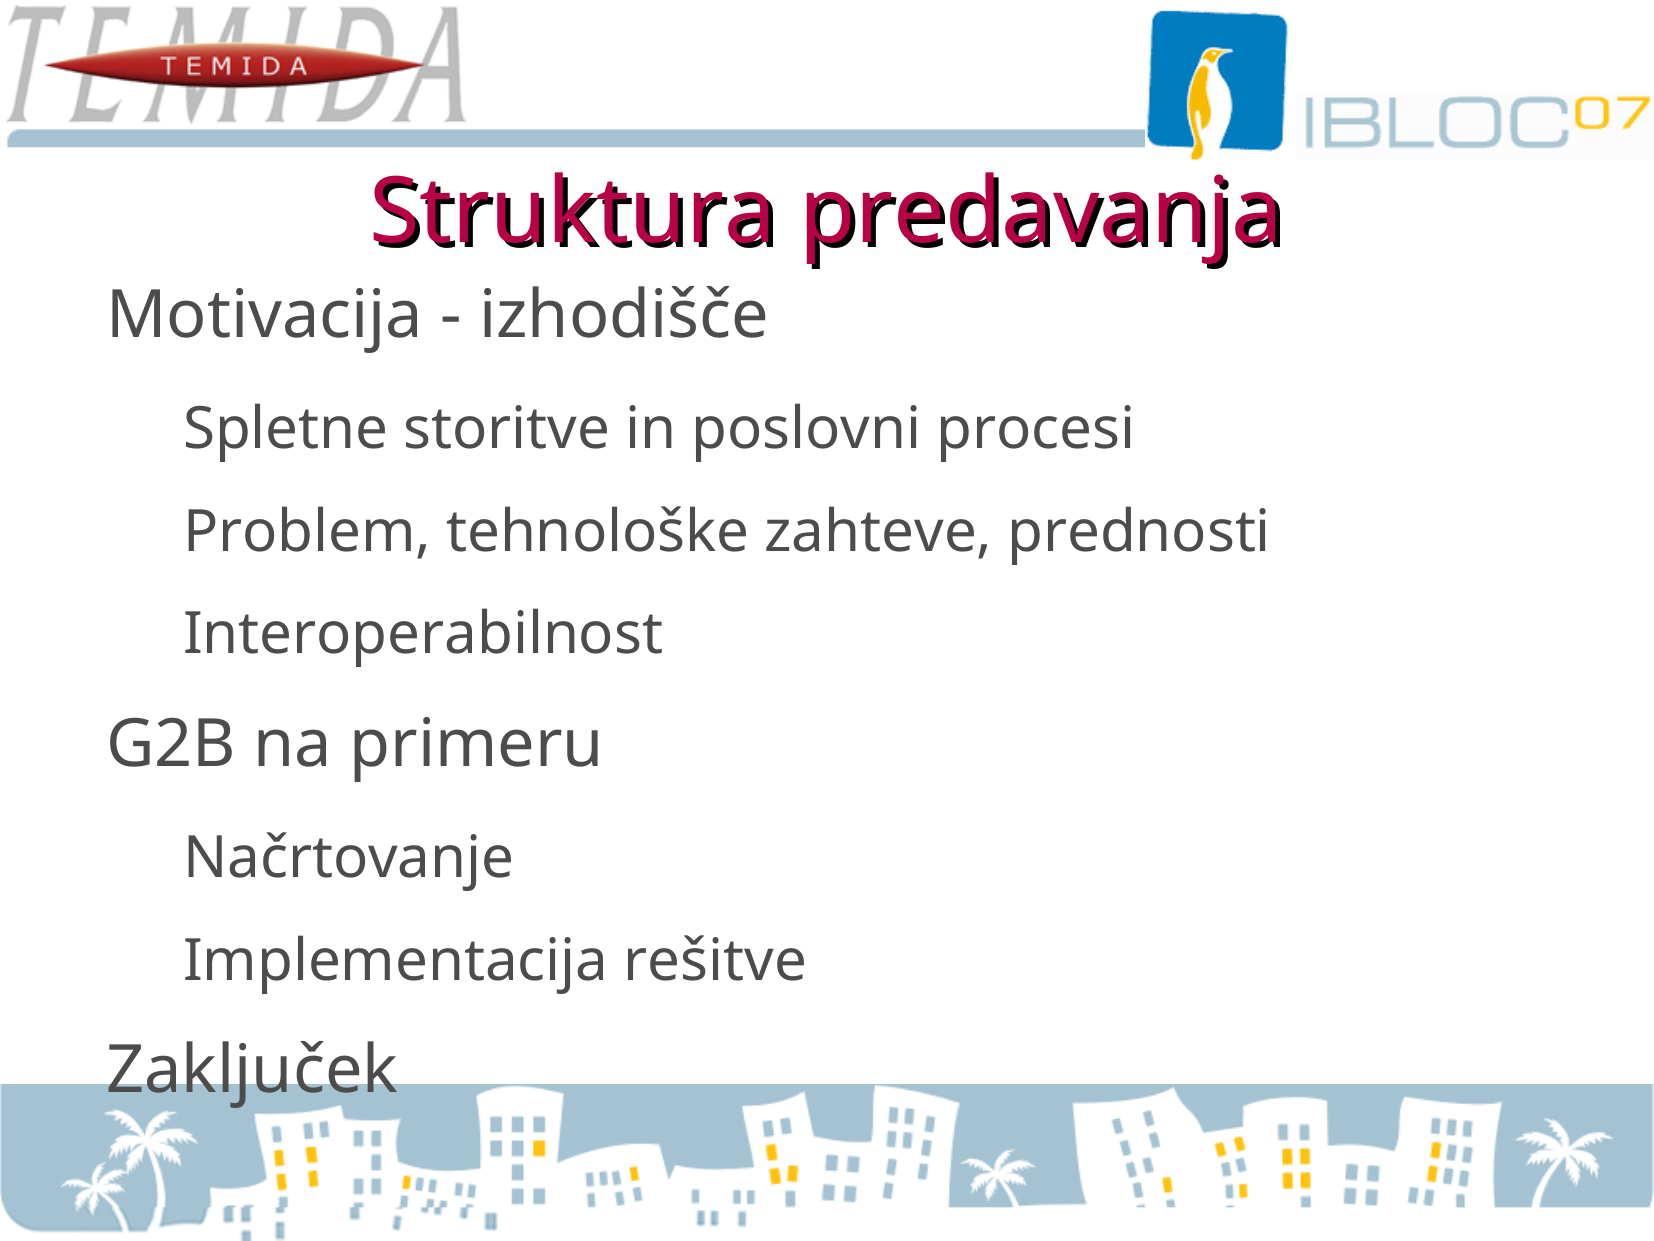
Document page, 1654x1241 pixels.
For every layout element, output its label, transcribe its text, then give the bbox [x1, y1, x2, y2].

title Struktura predavanja [0, 118, 1654, 296]
picture [6, 5, 1654, 118]
list Motivacija - izhodišče Spletne storitve in poslovni procesi Problem, tehnološke zahteve, prednosti Interoperabilnost G2B na primeru Načrtovanje Implementacija rešitve Zaključek [88, 265, 1577, 1049]
picture [153, 1084, 168, 1088]
picture [263, 1084, 278, 1088]
picture [0, 1084, 1654, 1241]
